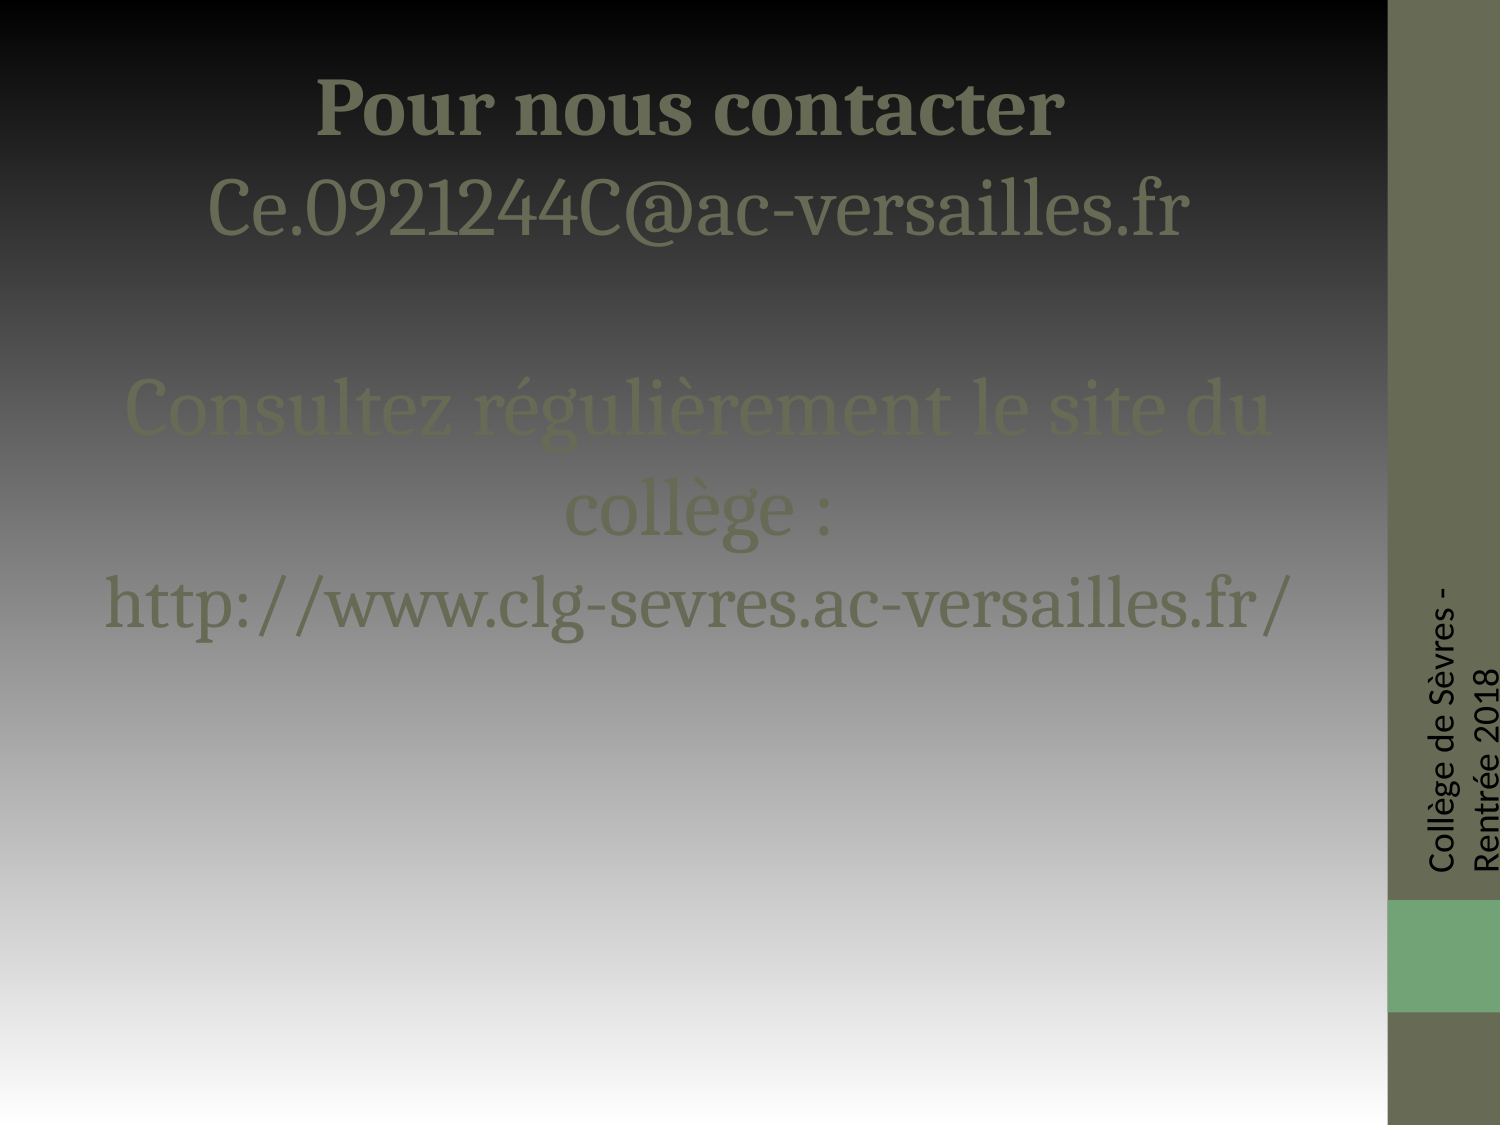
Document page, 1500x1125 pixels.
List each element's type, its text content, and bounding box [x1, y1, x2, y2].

footer Collège de Sèvres - Rentrée 2018 [1408, 500, 1469, 889]
title Pour nous contacter Ce.0921244C@ac-versailles.fr Consultez régulièrement le site du collège : http://www.clg-sevres.ac-versailles.fr/ [75, 45, 1325, 965]
